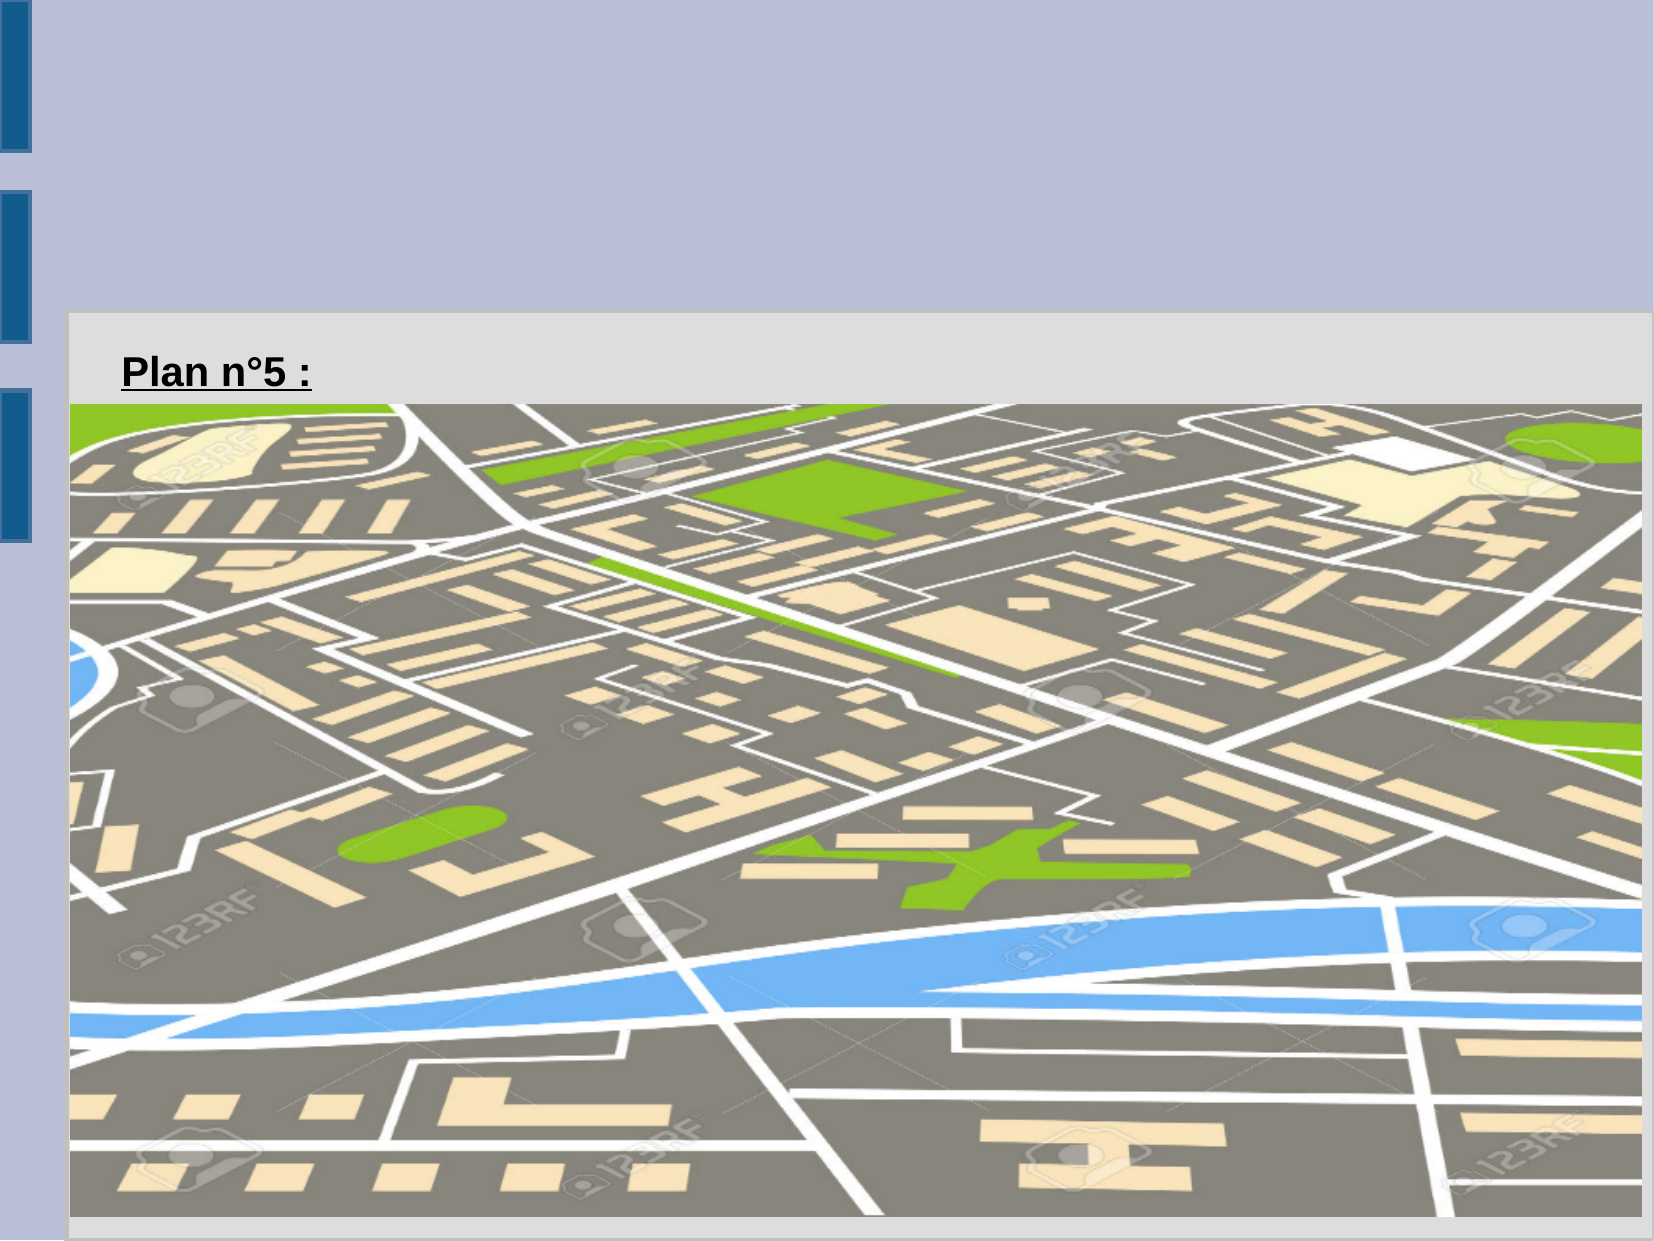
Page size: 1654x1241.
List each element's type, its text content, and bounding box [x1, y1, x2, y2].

picture [70, 404, 1642, 1217]
list Plan n°5 : [121, 344, 1534, 404]
